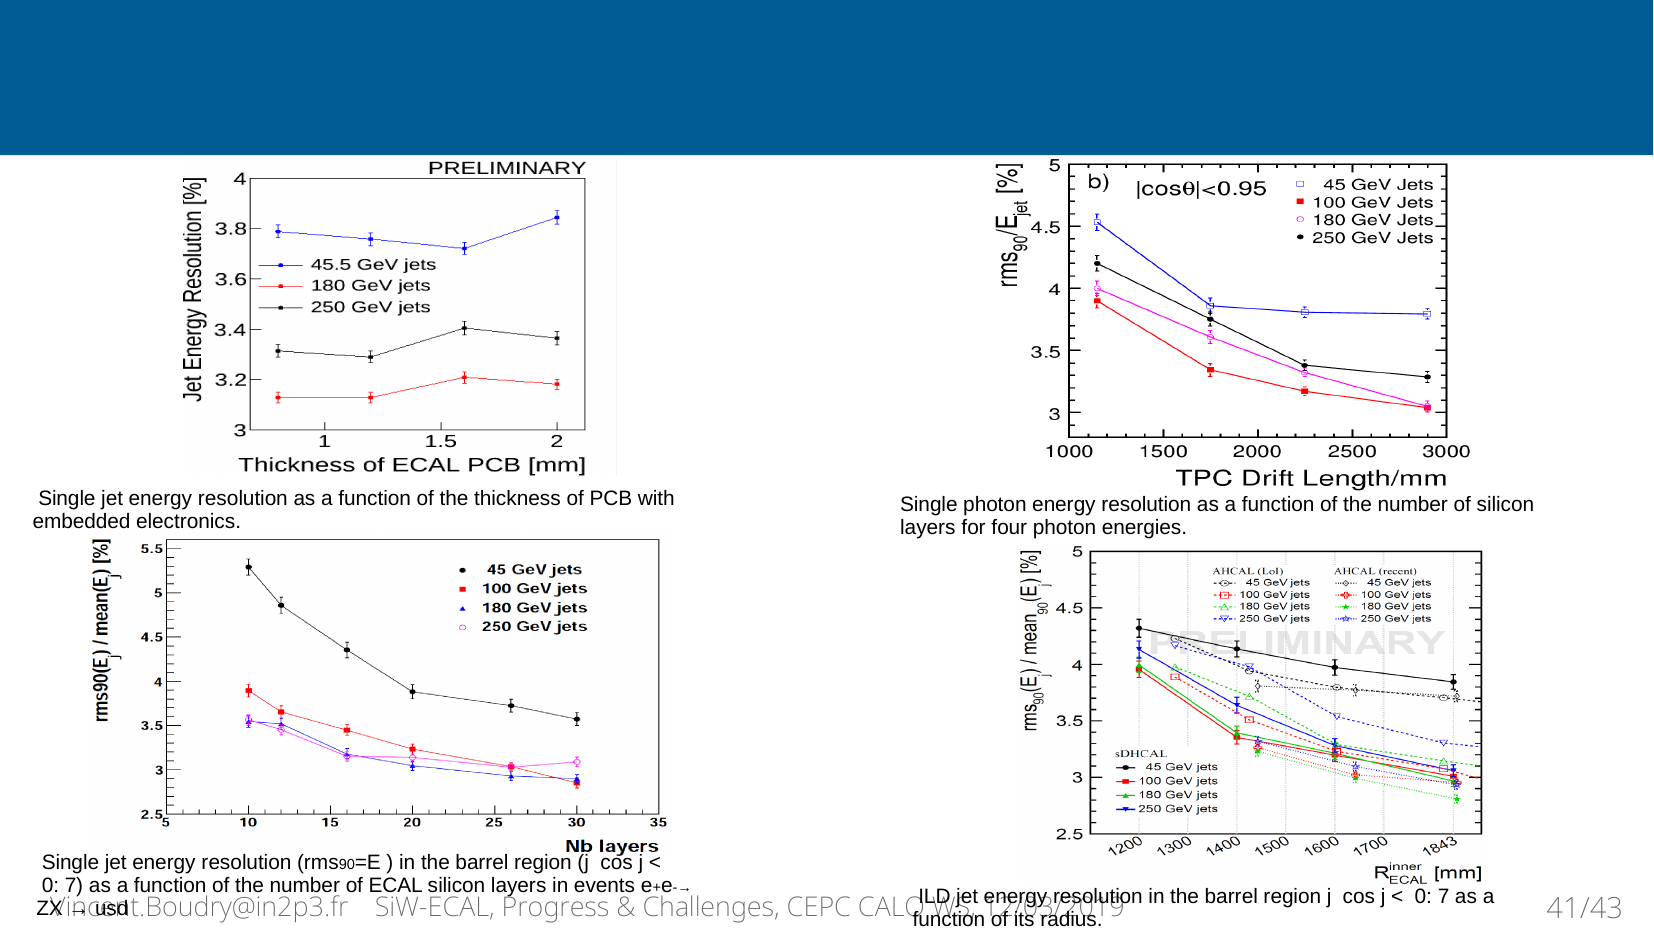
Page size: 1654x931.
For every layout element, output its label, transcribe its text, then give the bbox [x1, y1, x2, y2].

picture [987, 158, 1474, 485]
text_box Single photon energy resolution as a function of the number of silicon layers for four photon energies. [885, 485, 1639, 556]
picture [183, 159, 617, 476]
text_box Single jet energy resolution (rms90=E ) in the barrel region (j cos j < 0: 7) as a function of the number of ECAL silicon layers in events e+e-→ ZX → usd [21, 842, 709, 931]
text_box ILD jet energy resolution in the barrel region j cos j < 0: 7 as a function of its radius. [897, 877, 1565, 931]
text_box Single jet energy resolution as a function of the thickness of PCB with embedded electronics. [17, 479, 790, 550]
picture [1018, 544, 1488, 877]
picture [88, 532, 672, 842]
